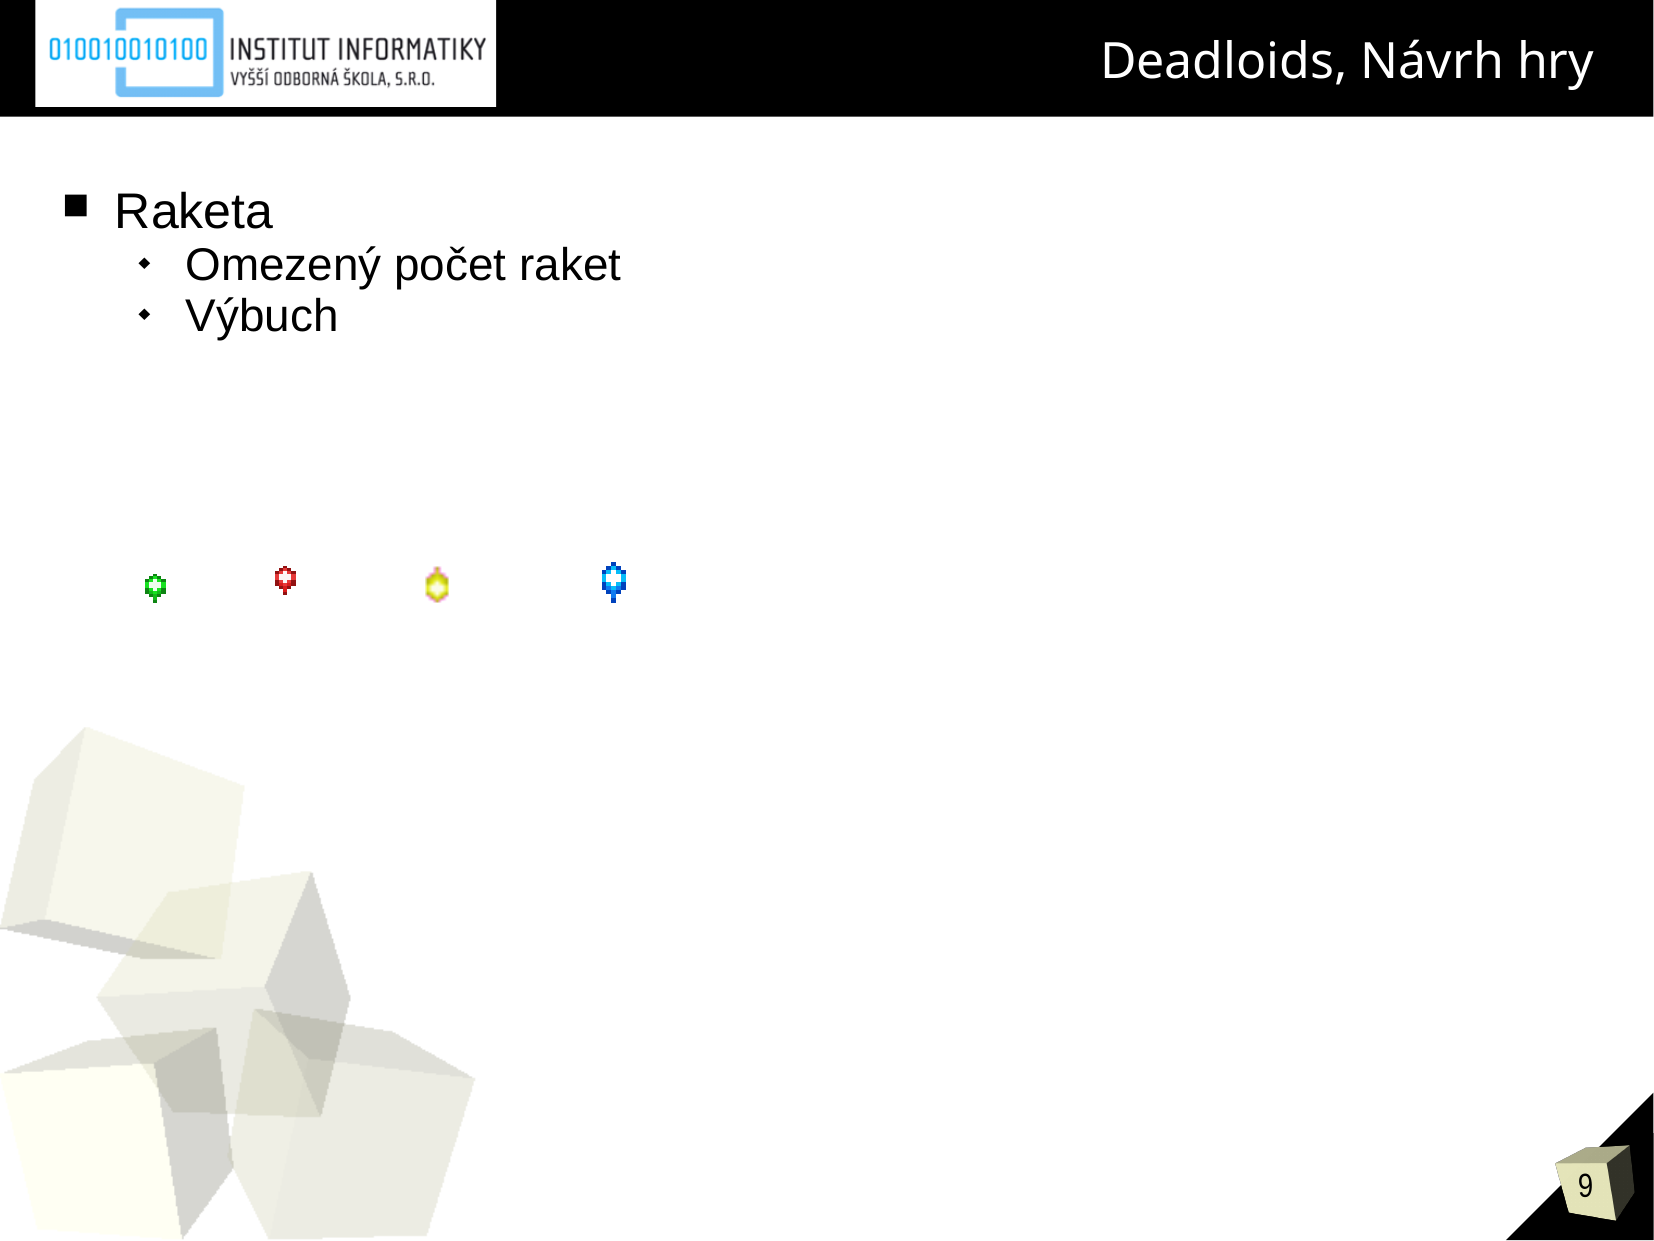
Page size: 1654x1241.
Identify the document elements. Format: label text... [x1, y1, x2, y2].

picture [607, 571, 620, 585]
picture [275, 566, 296, 596]
list Raketa Omezený počet raket Výbuch [44, 183, 1611, 1220]
picture [602, 583, 626, 603]
picture [602, 562, 626, 573]
picture [145, 574, 166, 603]
picture [425, 566, 449, 603]
picture [0, 726, 477, 1241]
title Deadloids, Návrh hry [118, 0, 1595, 119]
